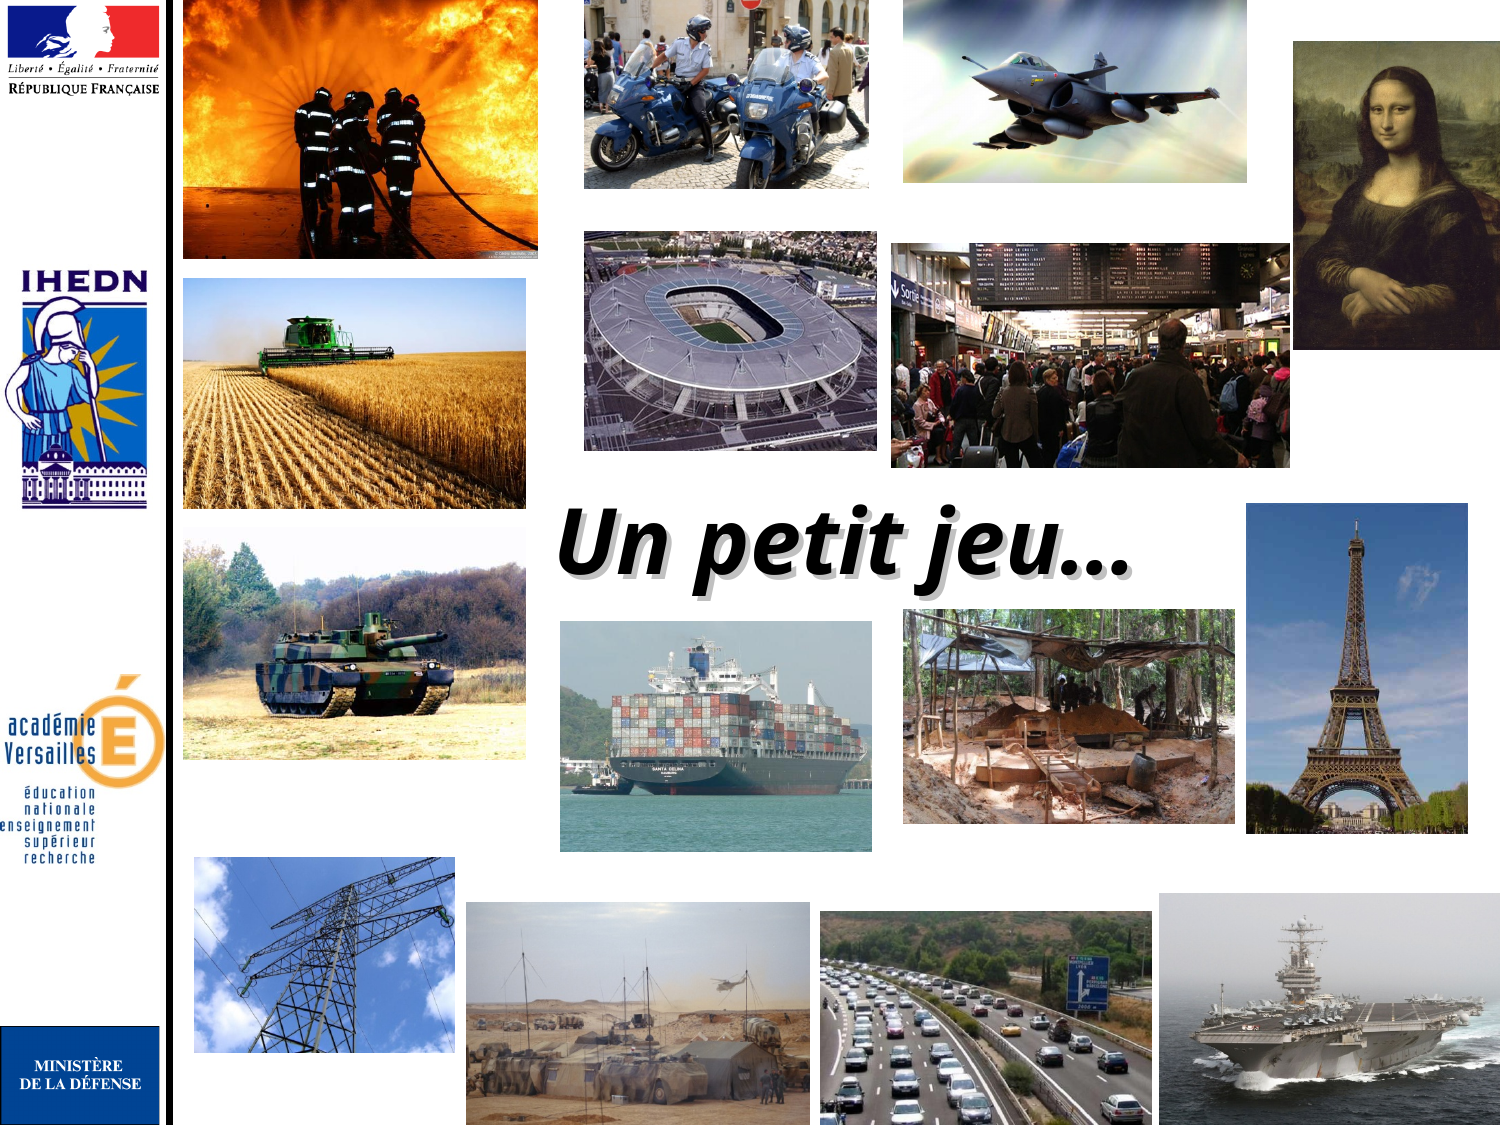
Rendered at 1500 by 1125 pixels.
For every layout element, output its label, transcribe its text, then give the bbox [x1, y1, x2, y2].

picture [0, 0, 166, 102]
picture [183, 0, 538, 259]
picture [1246, 503, 1468, 834]
picture [903, 0, 1247, 183]
picture [183, 527, 526, 760]
picture [0, 674, 166, 864]
title Un petit jeu… [230, 444, 1461, 632]
picture [0, 264, 153, 513]
picture [466, 902, 810, 1125]
picture [584, 231, 877, 451]
picture [1293, 41, 1500, 351]
picture [903, 609, 1235, 824]
picture [183, 278, 526, 509]
picture [560, 621, 872, 852]
picture [1159, 893, 1500, 1125]
picture [820, 911, 1152, 1125]
picture [194, 857, 455, 1053]
picture [584, 0, 869, 190]
picture [891, 243, 1290, 468]
picture [0, 1026, 160, 1125]
